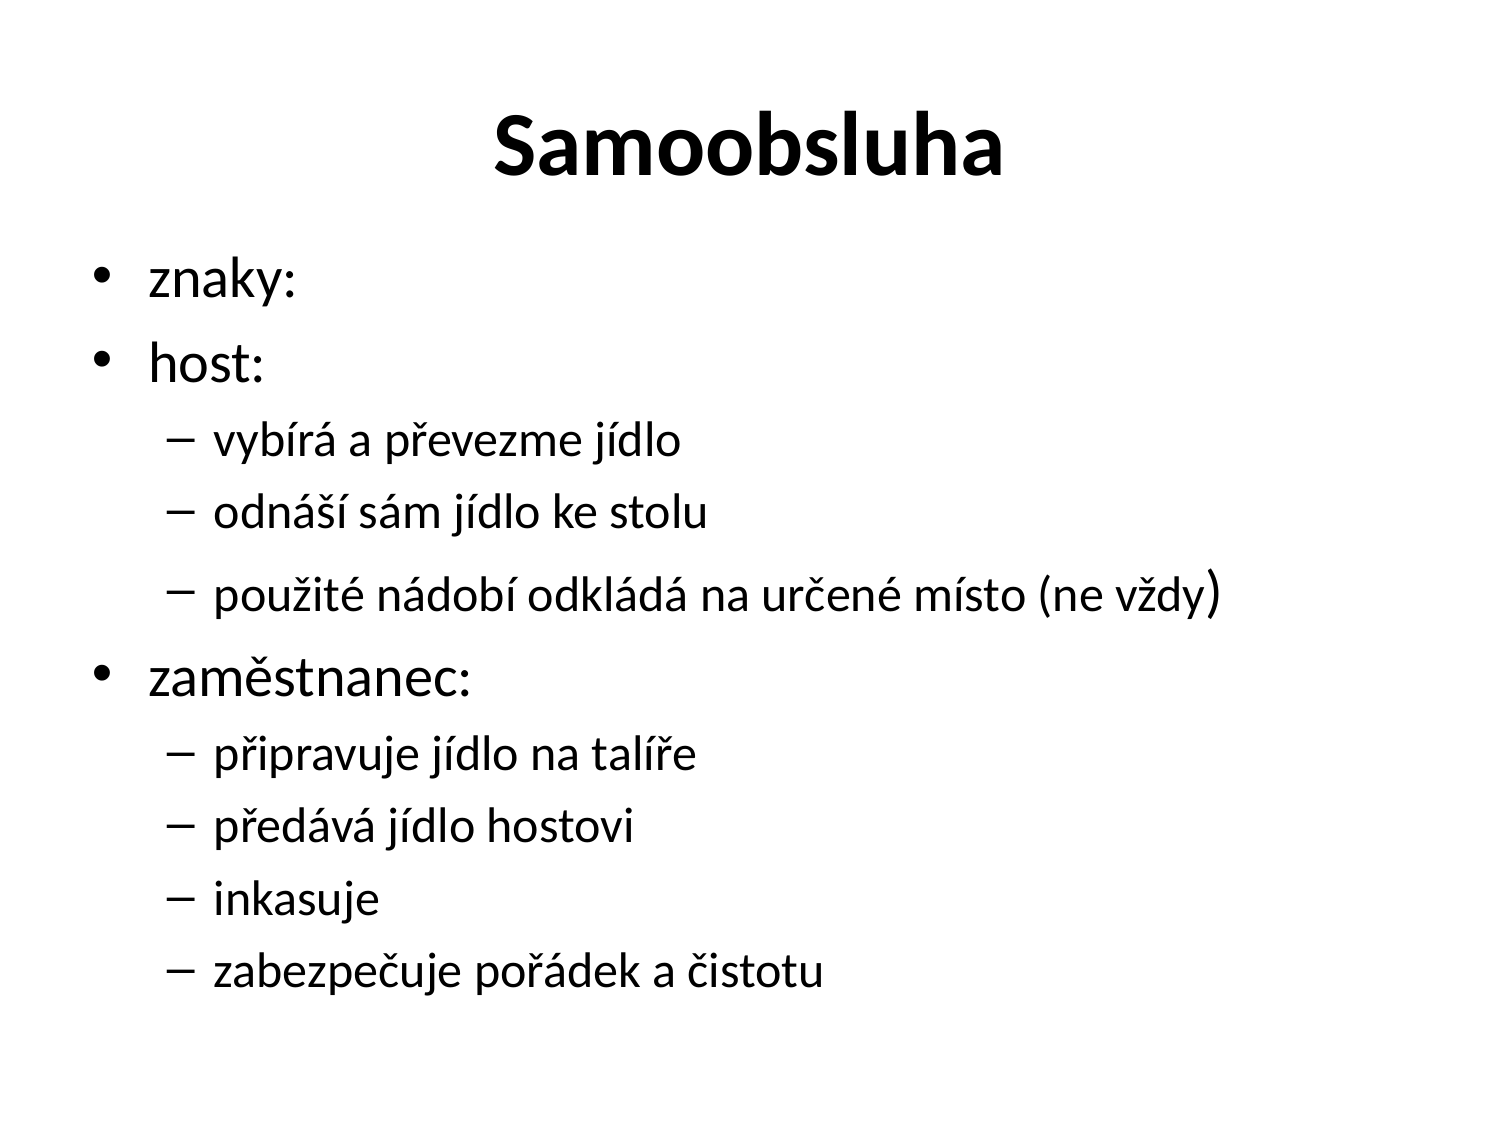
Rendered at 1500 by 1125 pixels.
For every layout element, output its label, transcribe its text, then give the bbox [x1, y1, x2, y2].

title Samoobsluha [75, 45, 1426, 233]
list znaky: host: vybírá a převezme jídlo odnáší sám jídlo ke stolu použité nádobí odkládá na určené místo (ne vždy) zaměstnanec: připravuje jídlo na talíře předává jídlo hostovi inkasuje zabezpečuje pořádek a čistotu [76, 231, 1427, 1078]
